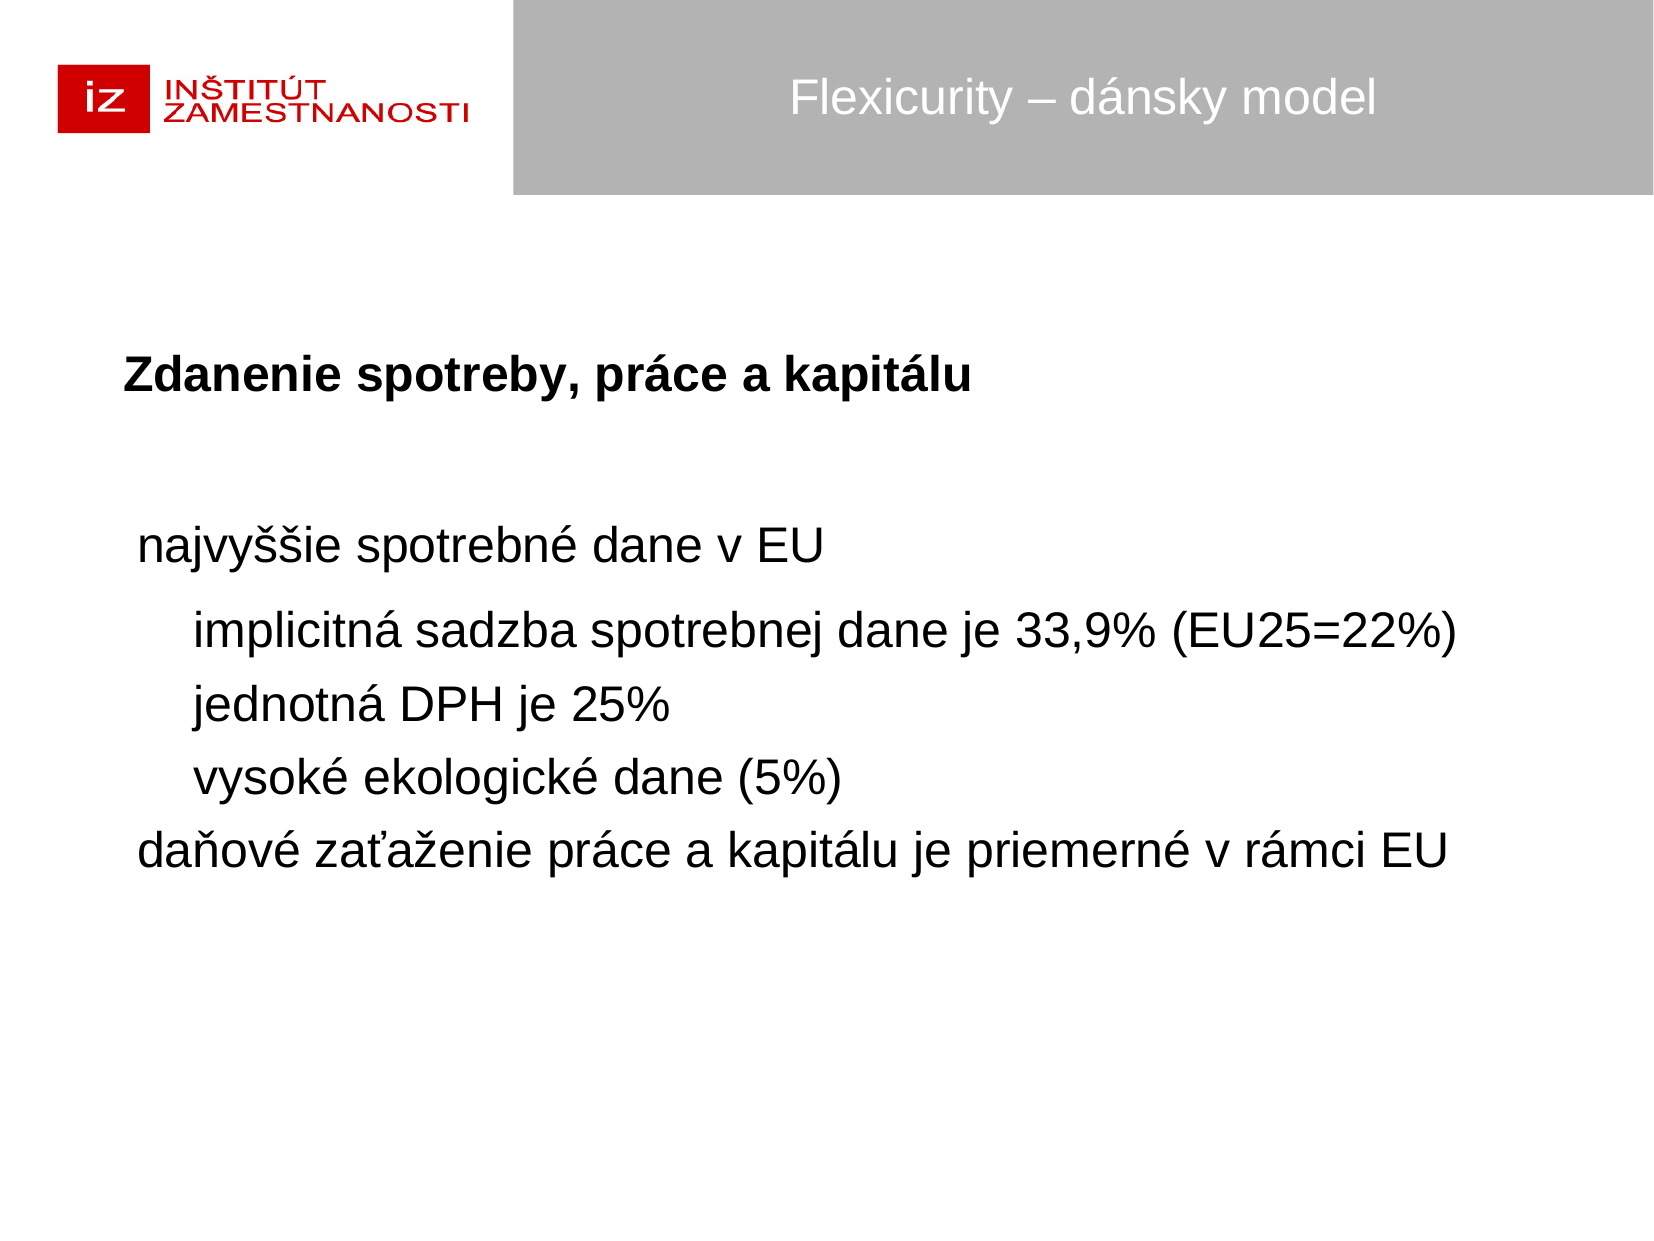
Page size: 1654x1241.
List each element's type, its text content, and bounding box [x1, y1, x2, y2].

picture [6, 5, 513, 189]
list Zdanenie spotreby, práce a kapitálu najvyššie spotrebné dane v EU implicitná sadzba spotrebnej dane je 33,9% (EU25=22%) jednotná DPH je 25% vysoké ekologické dane (5%) daňové zaťaženie práce a kapitálu je priemerné v rámci EU [123, 346, 1536, 1214]
text_box [0, 0, 1654, 196]
text_box Flexicurity – dánsky model [513, 0, 1654, 195]
